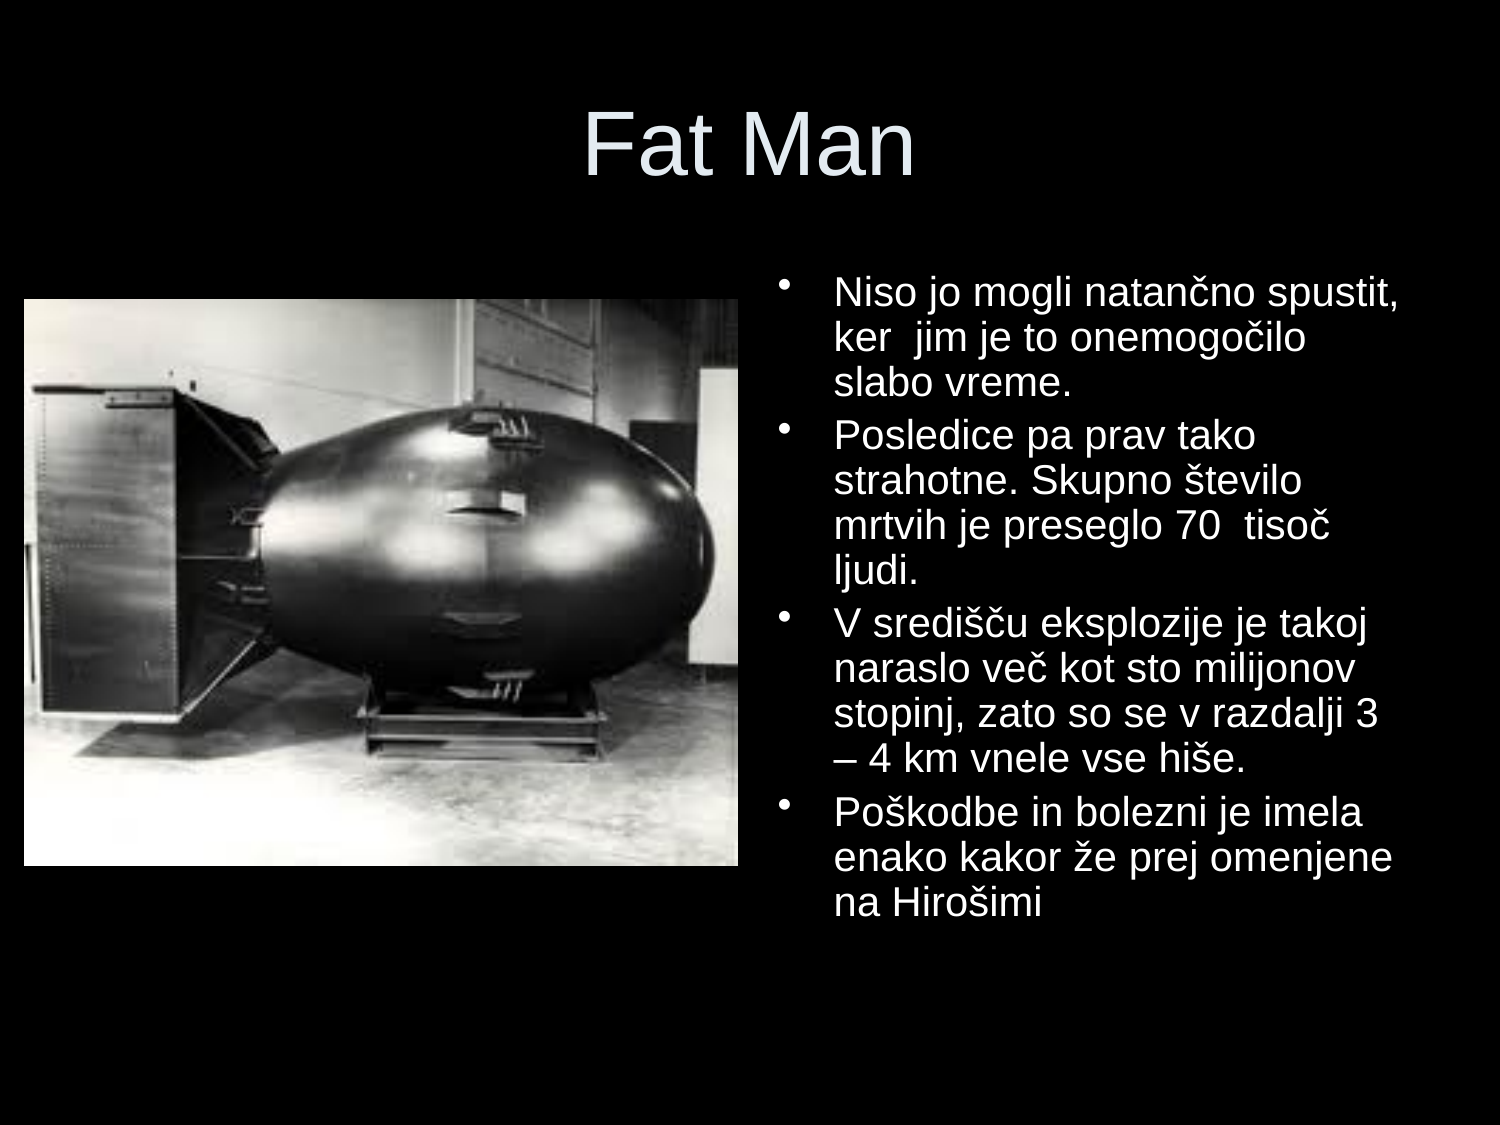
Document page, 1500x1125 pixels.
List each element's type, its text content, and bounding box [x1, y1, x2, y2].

picture [24, 299, 738, 866]
title Fat Man [75, 45, 1425, 233]
list Niso jo mogli natančno spustit, ker jim je to onemogočilo slabo vreme. Posledice pa prav tako strahotne. Skupno število mrtvih je preseglo 70 tisoč ljudi. V središču eksplozije je takoj naraslo več kot sto milijonov stopinj, zato so se v razdalji 3 – 4 km vnele vse hiše. Poškodbe in bolezni je imela enako kakor že prej omenjene na Hirošimi [762, 262, 1425, 1005]
